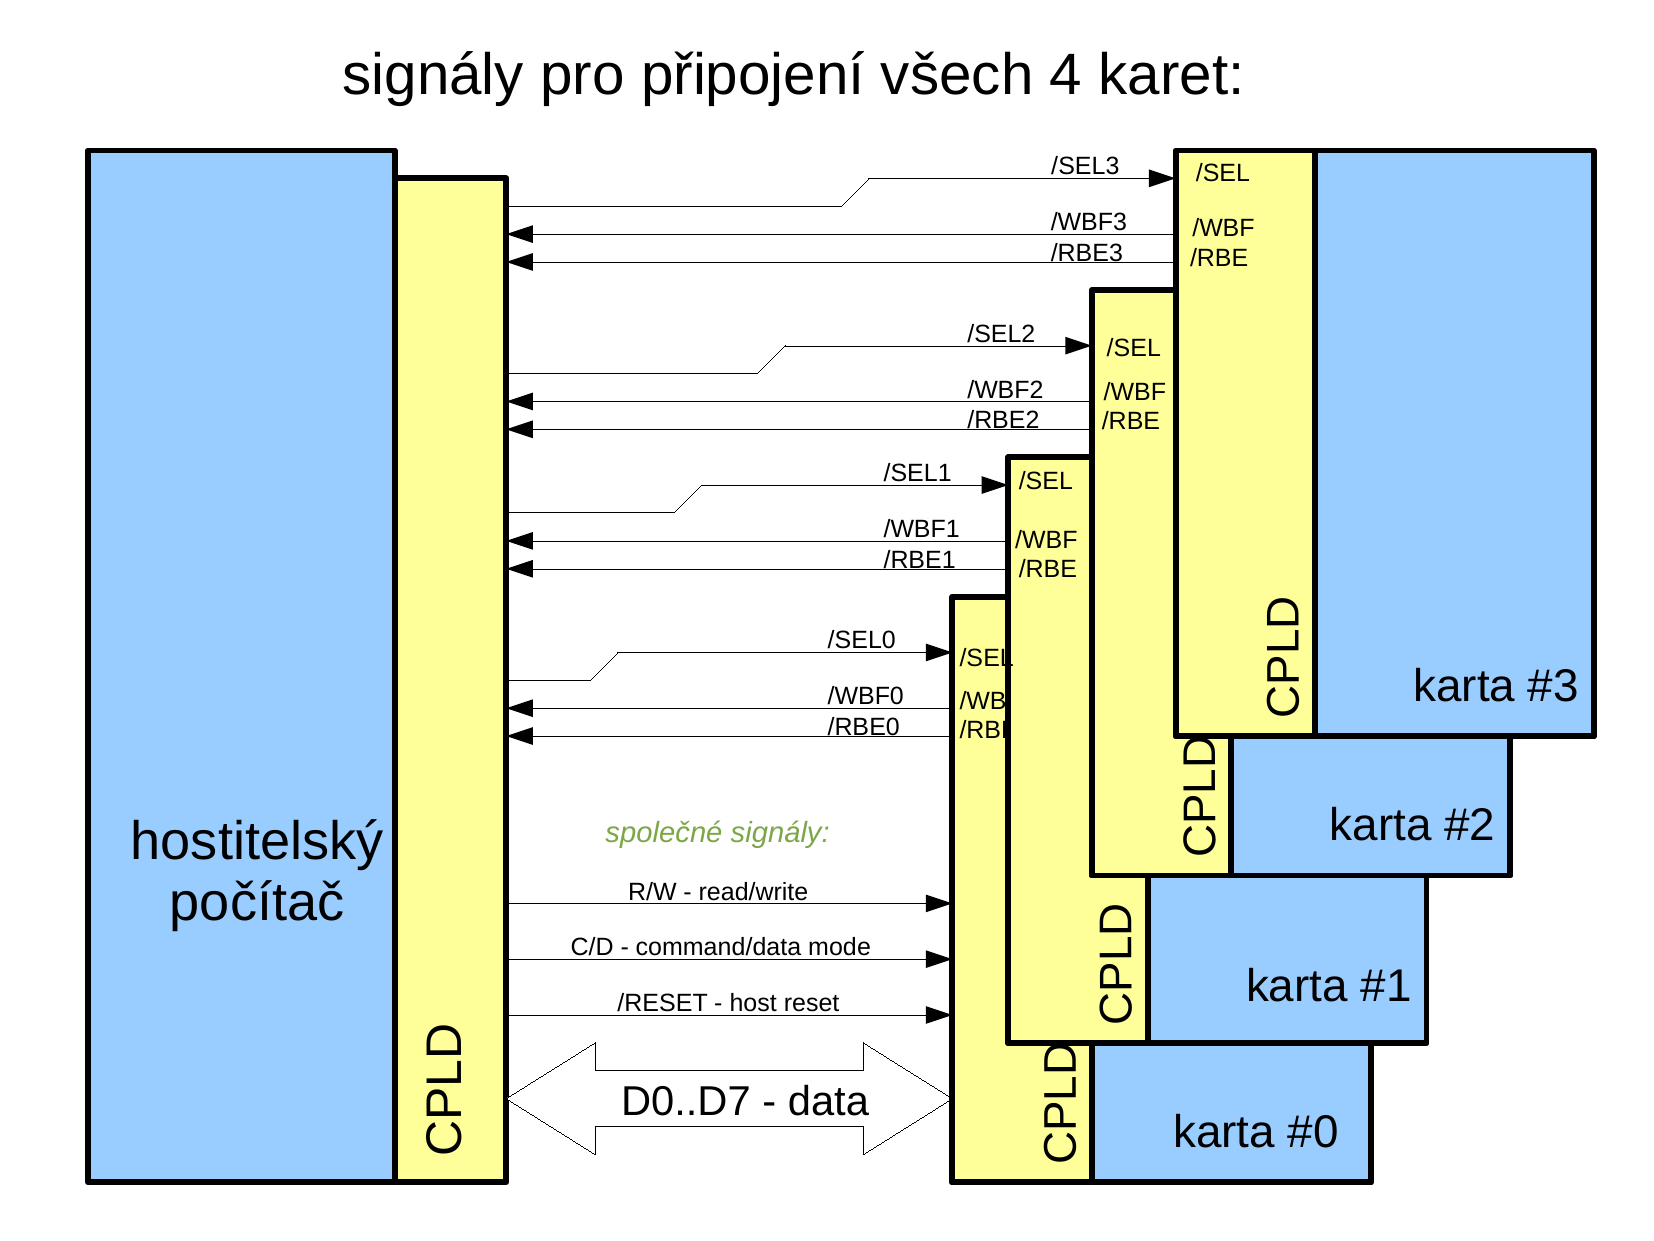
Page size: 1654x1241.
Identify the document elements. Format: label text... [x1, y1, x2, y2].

text_box [87, 150, 606, 1183]
text_box /SEL [1091, 326, 1177, 370]
text_box D0..D7 - data [606, 1070, 885, 1133]
text_box /RESET - host reset [602, 981, 856, 1025]
text_box karta #1 [1231, 952, 1427, 1019]
text_box C/D - command/data mode [555, 925, 888, 959]
text_box /WBF [944, 680, 1008, 708]
text_box /WBF2 [952, 367, 1060, 411]
text_box C/D - command/data mode [555, 960, 888, 969]
text_box /SEL0 [813, 618, 912, 652]
text_box CPLD [1162, 717, 1236, 876]
text_box /RBE [1087, 399, 1176, 443]
text_box /RBE1 [868, 551, 971, 581]
text_box CPLD [405, 1005, 483, 1175]
text_box karta #0 [1158, 1098, 1354, 1165]
text_box karta #3 [1398, 652, 1595, 719]
title signály pro připojení všech 4 karet: [82, 29, 1506, 119]
text_box /WBF [1177, 206, 1300, 250]
text_box CPLD [1023, 1043, 1096, 1183]
text_box /SEL1 [868, 451, 967, 495]
text_box /SEL [1181, 151, 1280, 195]
text_box CPLD [1246, 578, 1319, 737]
text_box /SEL [944, 636, 1030, 680]
text_box karta #2 [1314, 791, 1511, 858]
text_box /WBF3 [1036, 200, 1144, 244]
text_box /RBE [1175, 236, 1264, 280]
text_box [863, 150, 1594, 1183]
text_box /RBE0 [813, 705, 916, 749]
text_box R/W - read/write [613, 869, 825, 903]
text_box /SEL2 [952, 312, 1051, 356]
text_box /WBF1 [868, 507, 977, 551]
text_box /SEL3 [1036, 144, 1135, 188]
text_box /SEL [1003, 459, 1089, 502]
text_box /WBF [1000, 518, 1123, 562]
text_box hostitelský počítač [115, 802, 394, 939]
text_box /WBF [1088, 370, 1211, 414]
text_box /RBE [1003, 547, 1093, 591]
text_box /RBE3 [1036, 244, 1139, 275]
text_box společné signály: [590, 808, 857, 857]
text_box /WBF0 [813, 674, 921, 718]
text_box /RBE [944, 708, 1008, 752]
text_box CPLD [1079, 885, 1152, 1043]
text_box /RBE2 [952, 411, 1055, 442]
text_box /SEL0 [813, 653, 912, 662]
text_box R/W - read/write [613, 904, 825, 913]
